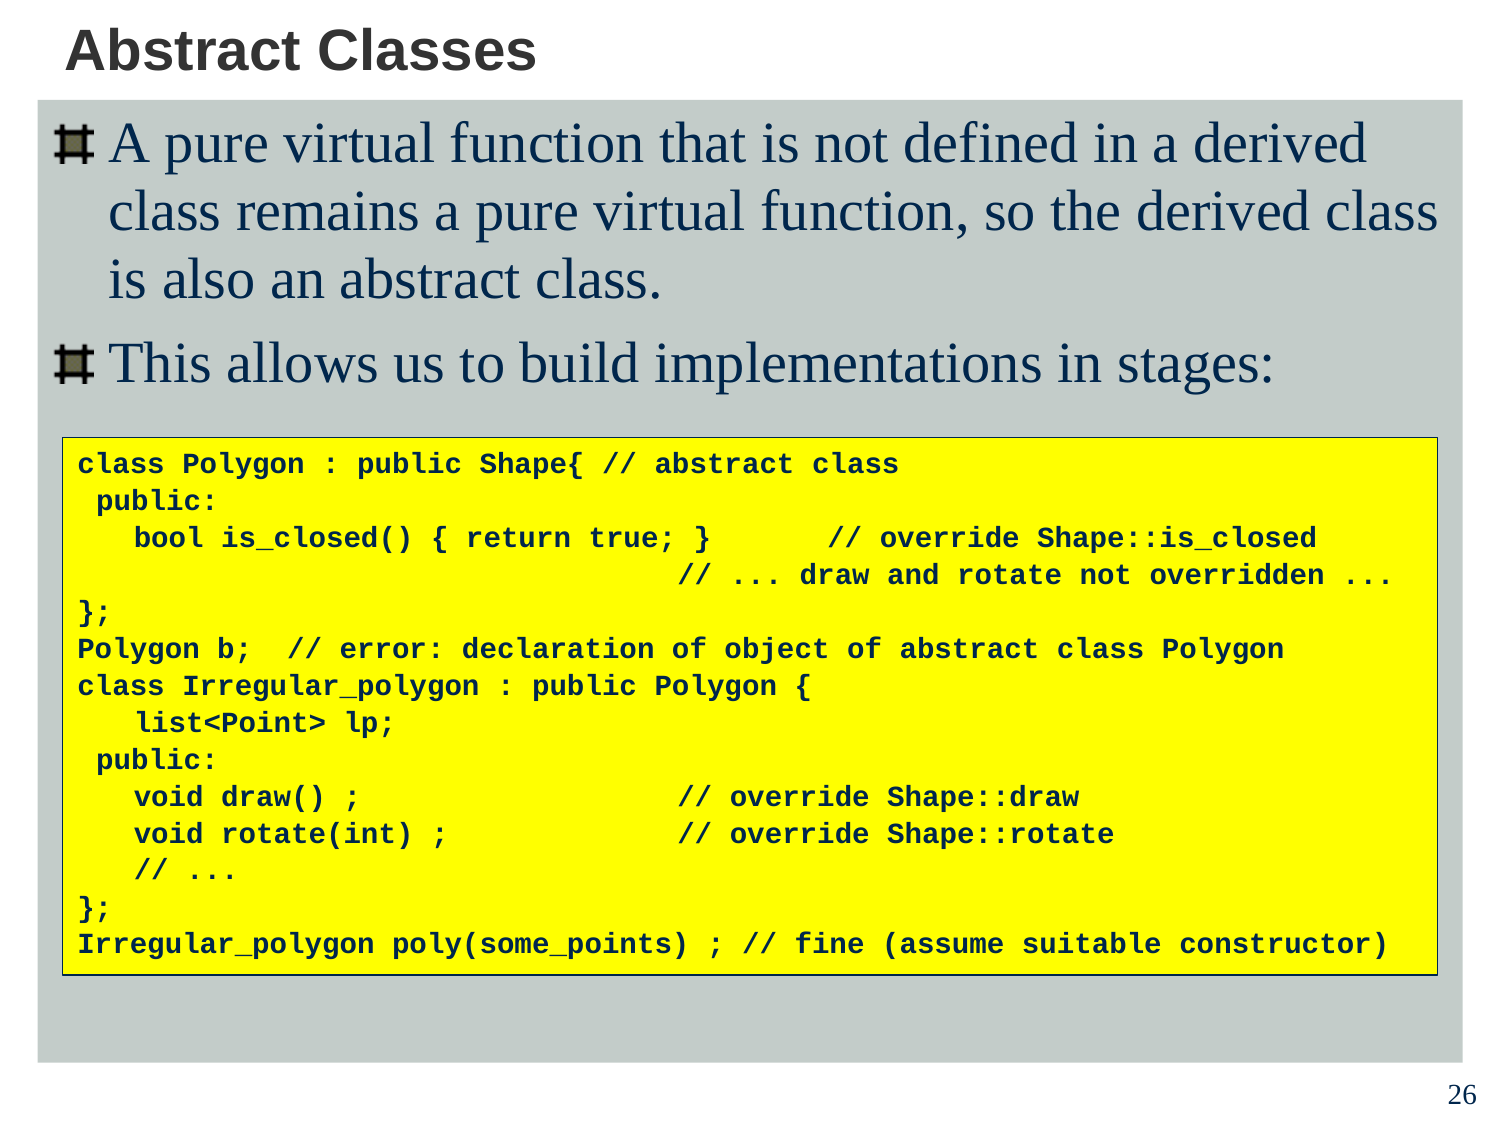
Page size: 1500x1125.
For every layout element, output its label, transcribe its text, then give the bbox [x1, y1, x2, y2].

text_box class Polygon : public Shape{ // abstract class public: bool is_closed() { return true; } // override Shape::is_closed // ... draw and rotate not overridden ... }; Polygon b; // error: declaration of object of abstract class Polygon class Irregular_polygon : public Polygon { list<Point> lp; public: void draw() ; // override Shape::draw void rotate(int) ; // override Shape::rotate // ... }; Irregular_polygon poly(some_points) ; // fine (assume suitable constructor) [62, 437, 1438, 985]
list A pure virtual function that is not defined in a derived class remains a pure virtual function, so the derived class is also an abstract class. This allows us to build implementations in stages: [37, 99, 1463, 1063]
title Abstract Classes [50, 0, 1450, 91]
